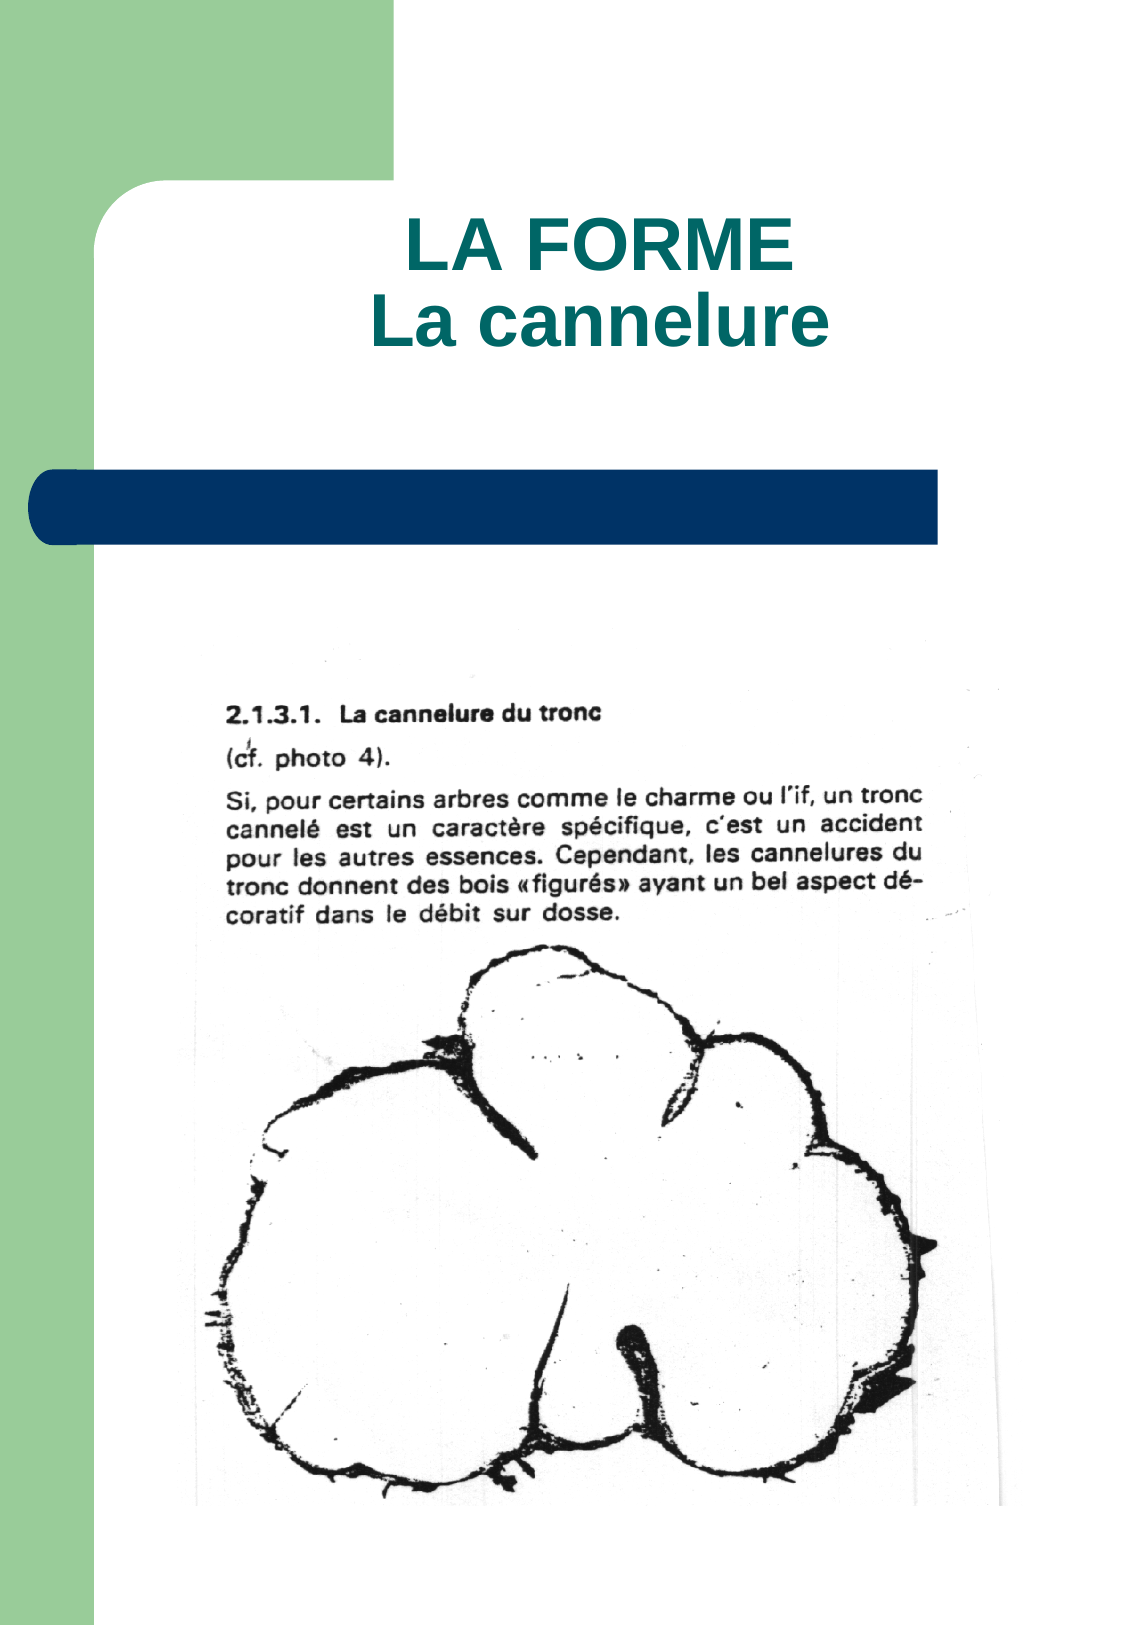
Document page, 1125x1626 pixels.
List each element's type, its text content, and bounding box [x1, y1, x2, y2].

picture [177, 619, 1023, 1506]
title LA FORME La cannelure [108, 157, 1093, 414]
